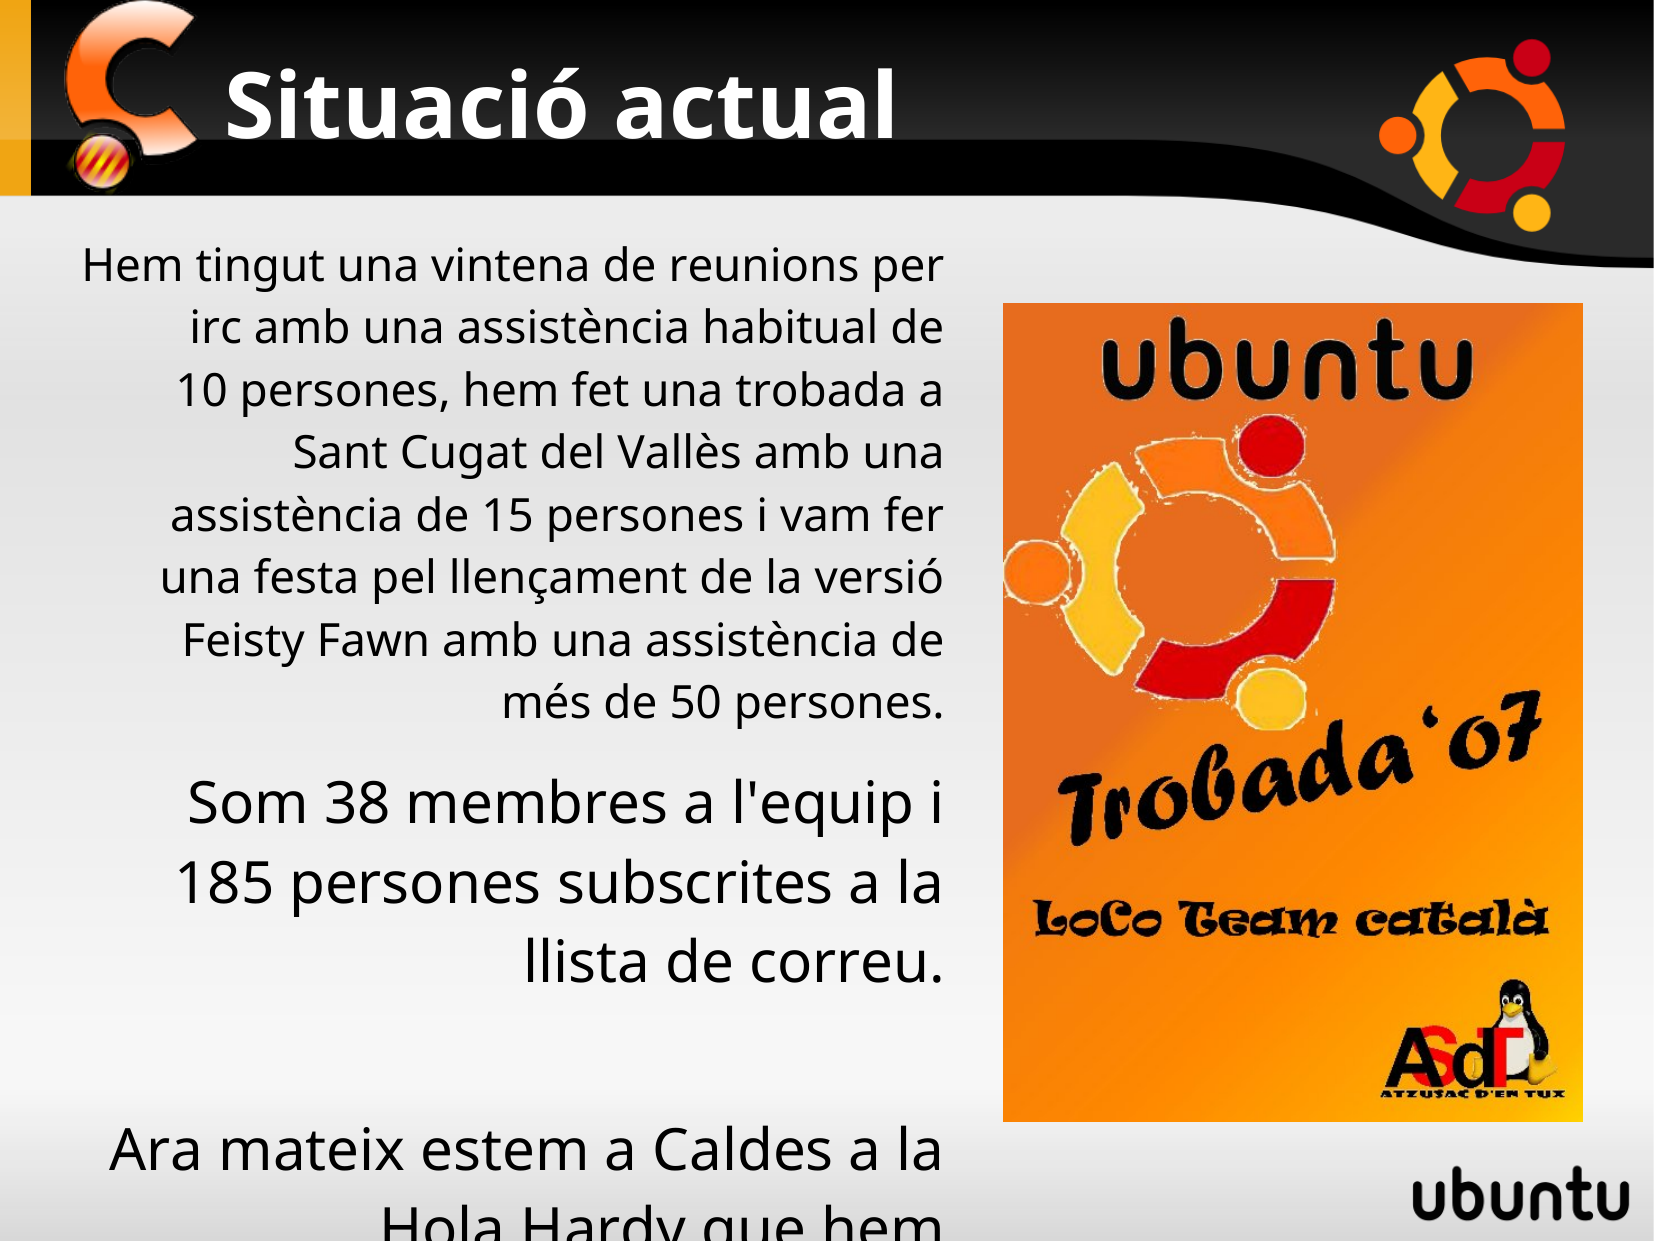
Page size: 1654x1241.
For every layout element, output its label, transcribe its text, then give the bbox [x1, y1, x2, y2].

picture [417, 1236, 426, 1241]
picture [500, 1236, 526, 1241]
picture [677, 1236, 705, 1241]
picture [431, 1236, 449, 1241]
picture [558, 1236, 567, 1241]
picture [480, 1236, 495, 1241]
picture [651, 1236, 665, 1241]
picture [831, 1236, 847, 1241]
picture [852, 1236, 861, 1241]
picture [768, 1236, 777, 1241]
picture [606, 1236, 624, 1241]
picture [782, 1236, 826, 1241]
picture [467, 1236, 475, 1241]
picture [592, 1236, 601, 1241]
picture [453, 1236, 462, 1241]
picture [629, 1236, 646, 1241]
picture [866, 1236, 895, 1241]
picture [747, 1236, 763, 1241]
title Situació actual [76, 0, 1565, 208]
picture [0, 0, 1654, 1241]
picture [390, 1236, 411, 1241]
picture [900, 1236, 915, 1241]
list Hem tingut una vintena de reunions per irc amb una assistència habitual de 10 persones, hem fet una trobada a Sant Cugat del Vallès amb una assistència de 15 persones i vam fer una festa pel llençament de la versió Feisty Fawn amb una assistència de més de 50 persones. Som 38 membres a l'equip i 185 persones subscrites a la llista de correu. Ara mateix estem a Caldes a la Hola Hardy que hem muntat. :-) [59, 232, 945, 1236]
picture [710, 1236, 727, 1241]
picture [732, 1236, 742, 1241]
picture [572, 1236, 587, 1241]
picture [531, 1236, 552, 1241]
picture [920, 1236, 935, 1241]
